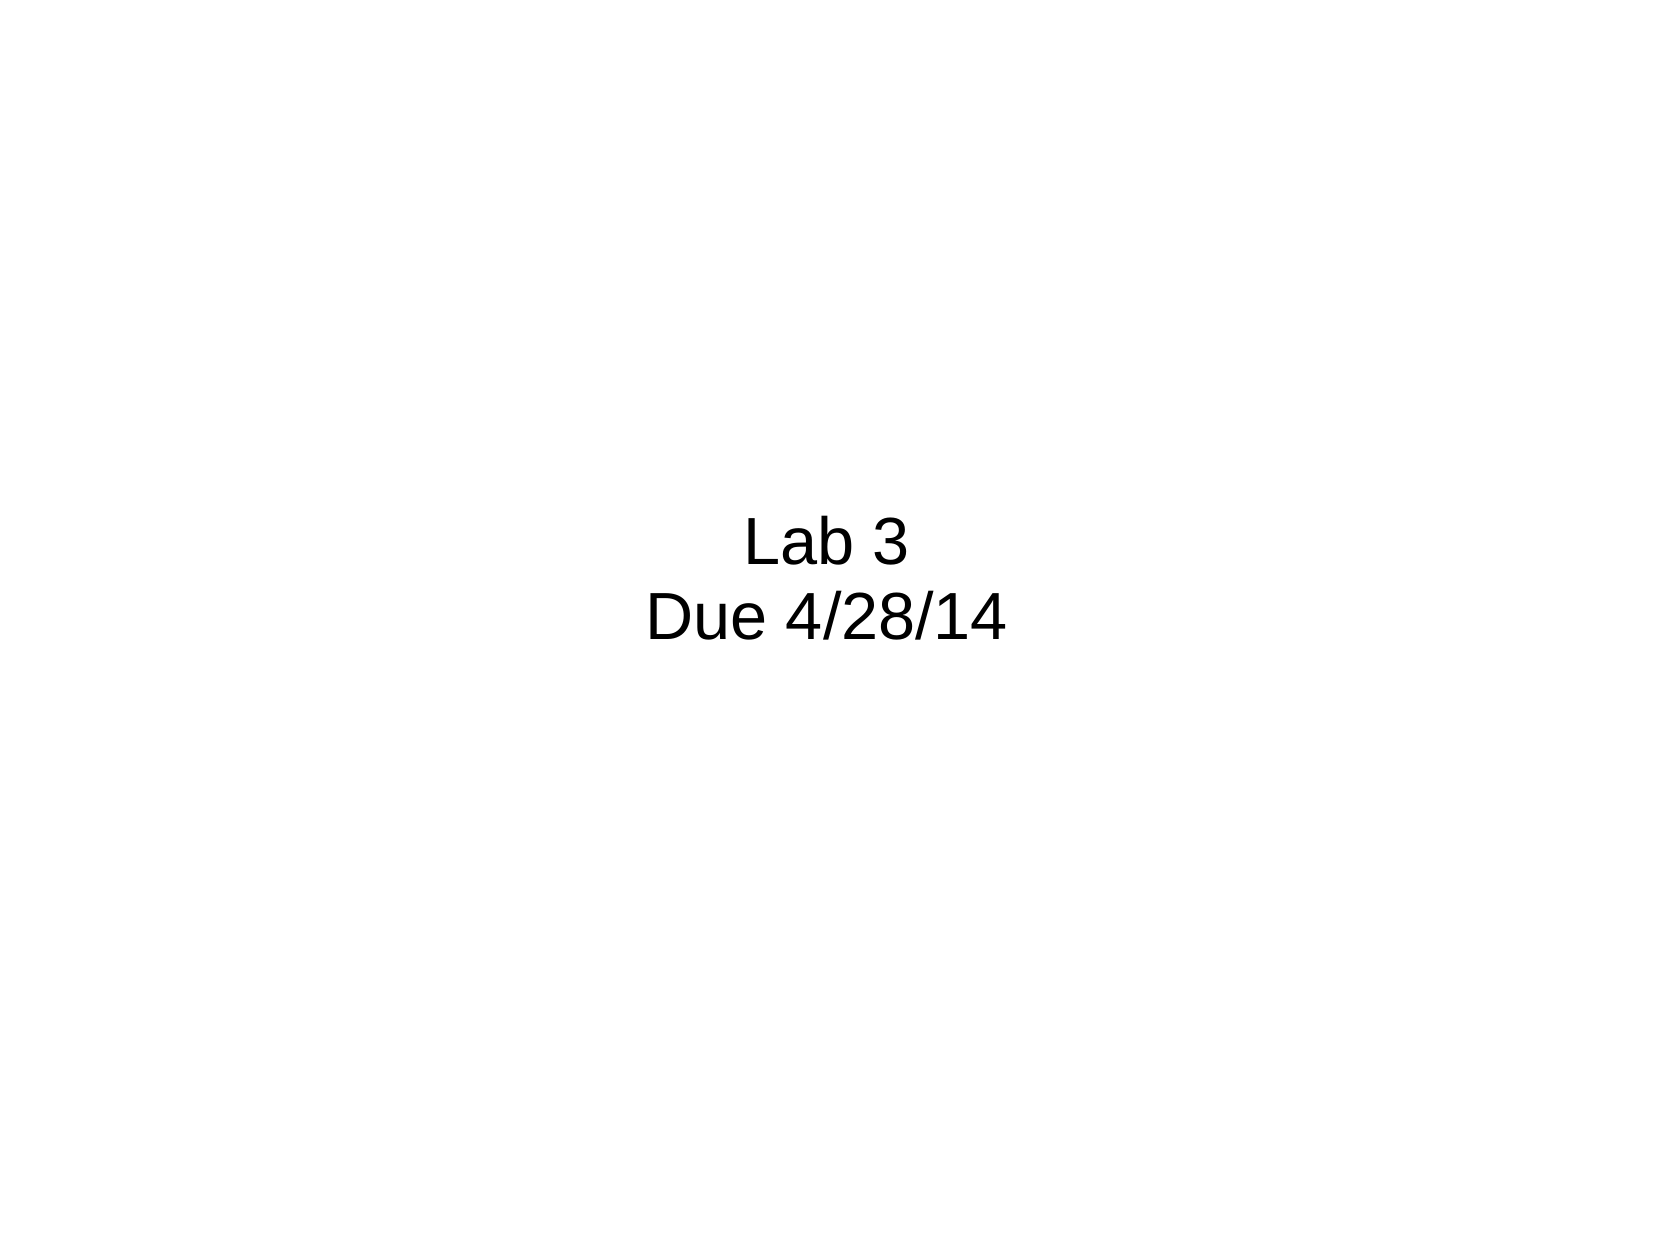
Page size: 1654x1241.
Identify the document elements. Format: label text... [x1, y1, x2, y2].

subtitle Lab 3 Due 4/28/14 [82, 49, 1571, 1109]
